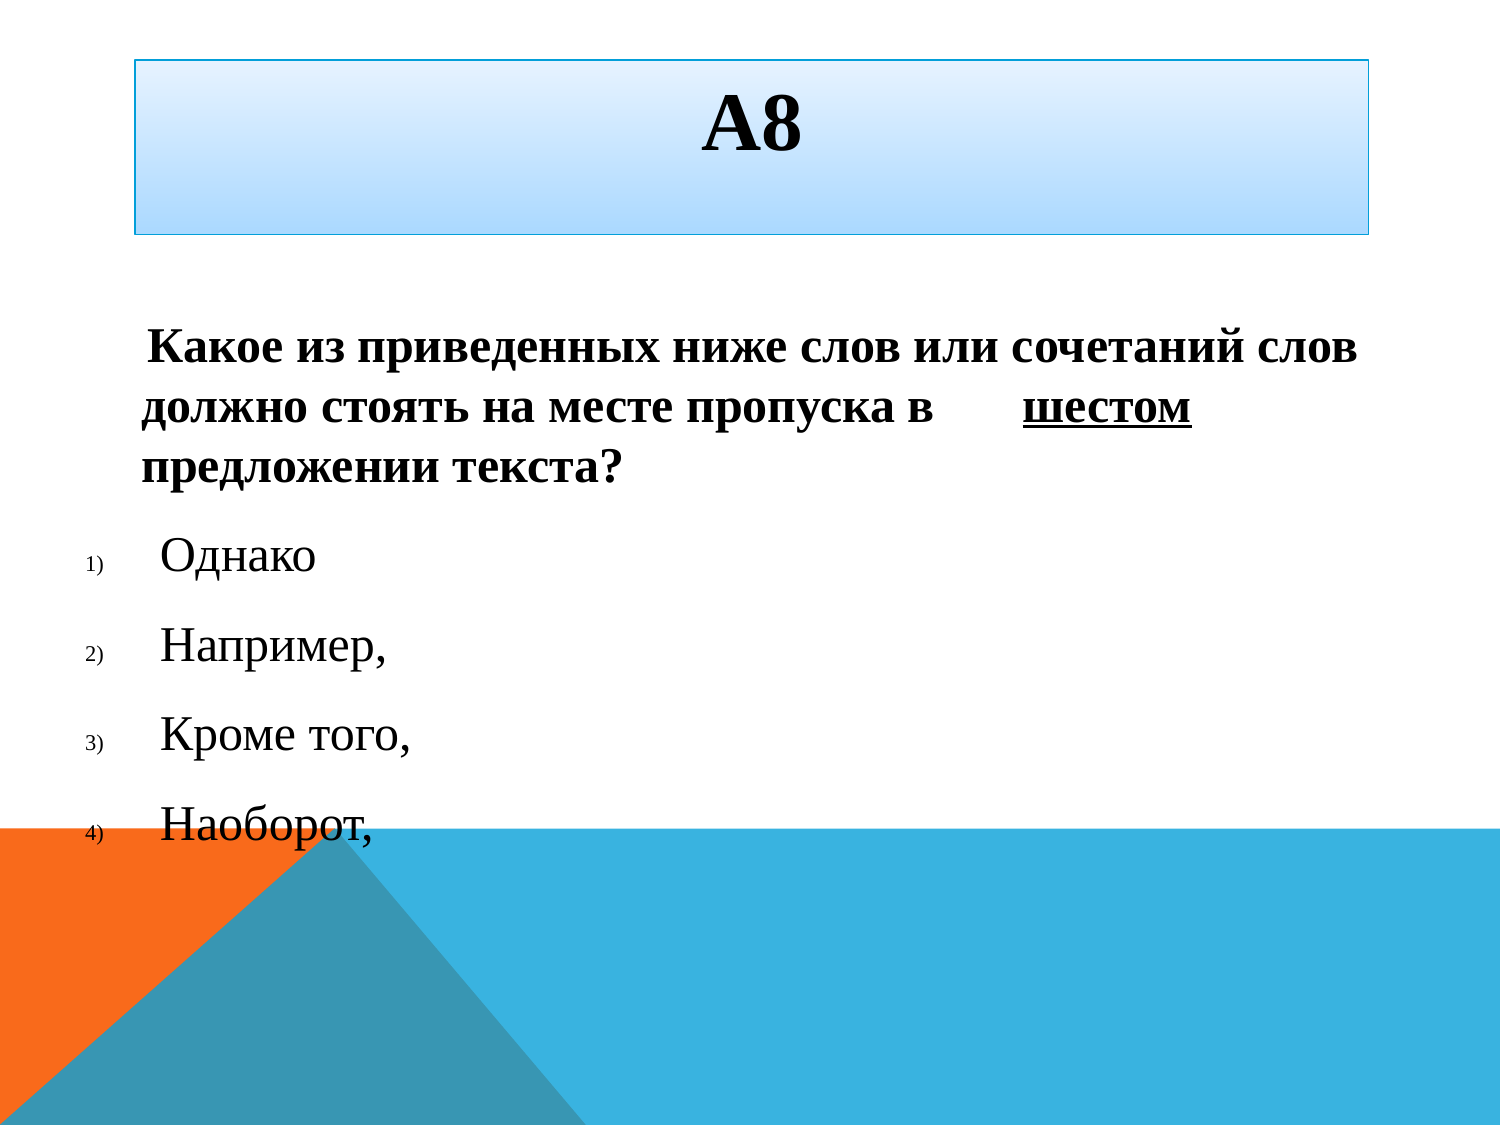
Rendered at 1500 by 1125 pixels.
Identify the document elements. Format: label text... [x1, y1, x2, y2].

title А8 [135, 60, 1369, 235]
list Какое из приведенных ниже слов или сочетаний слов должно стоять на месте пропуска в шестом предложении текста? Однако Например, Кроме того, Наоборот, [70, 304, 1430, 821]
